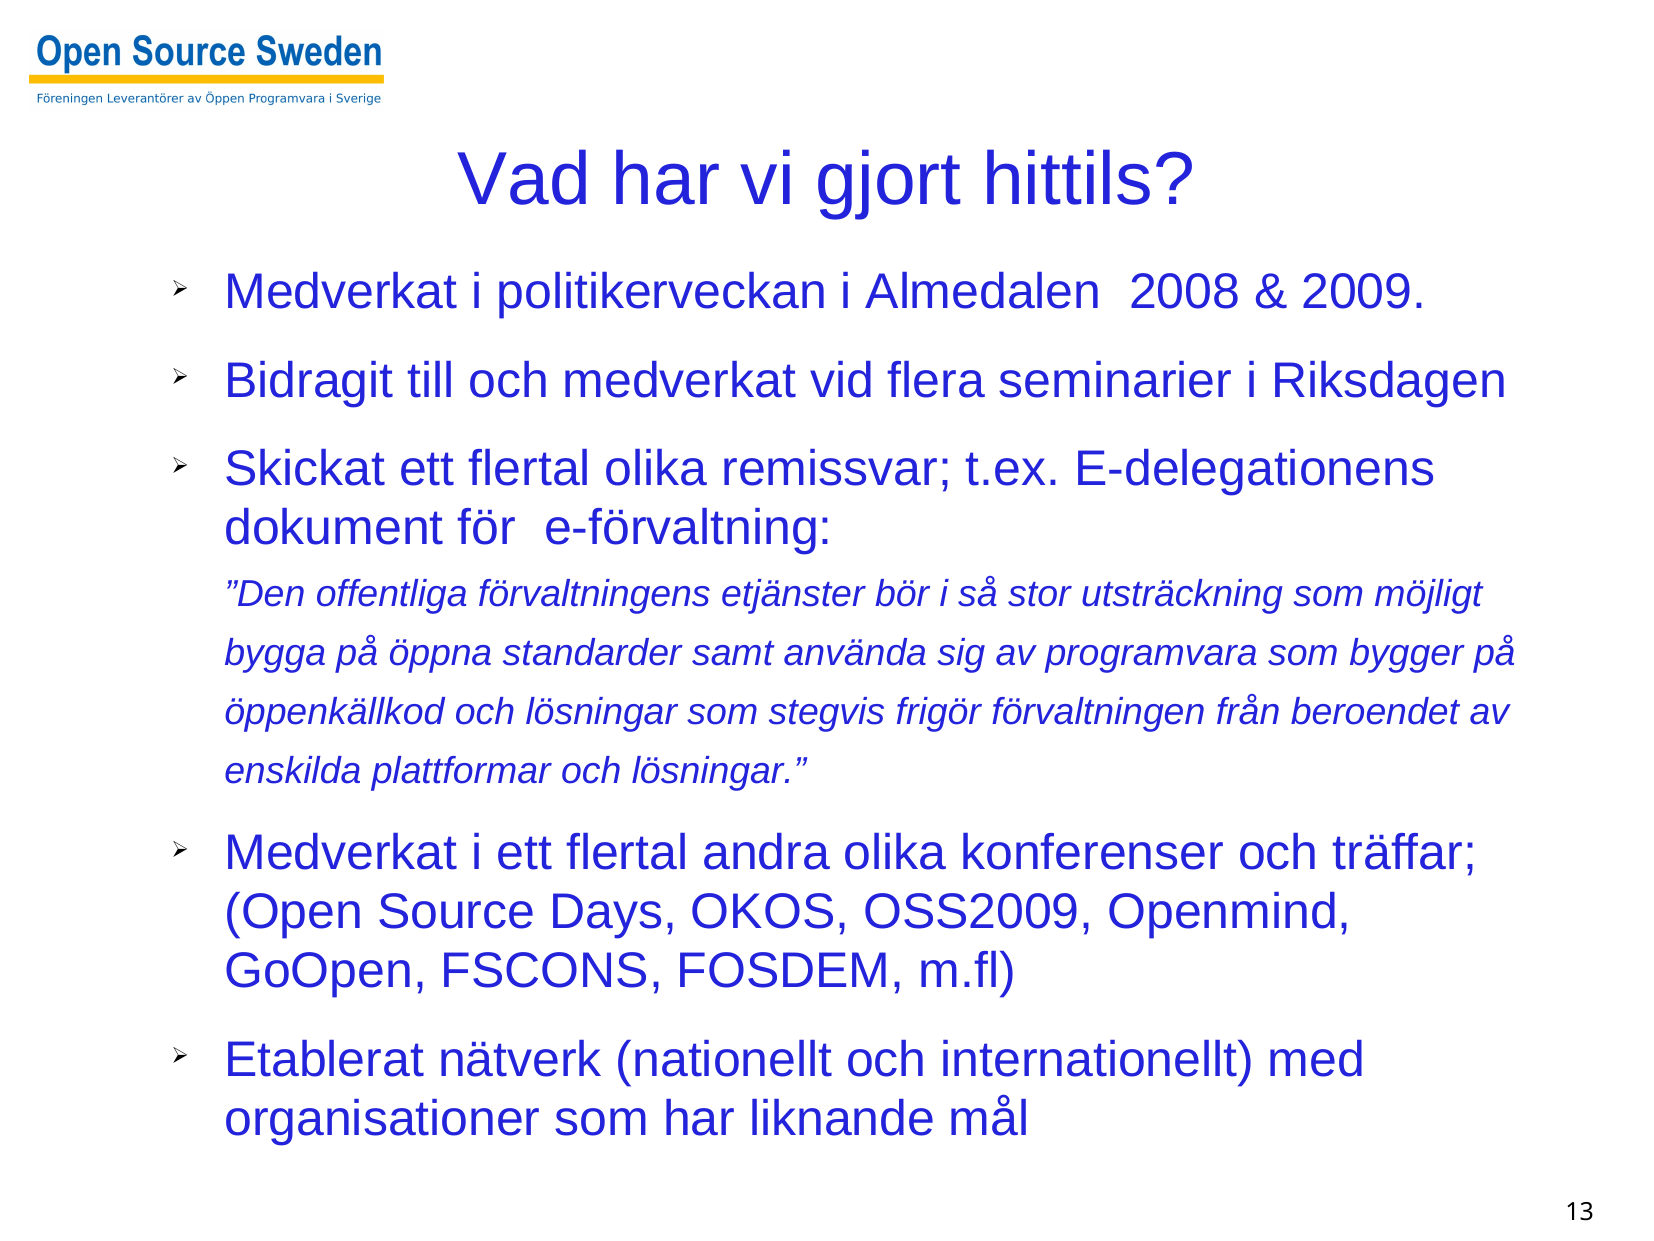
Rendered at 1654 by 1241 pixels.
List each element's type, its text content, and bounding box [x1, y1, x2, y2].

list Medverkat i politikerveckan i Almedalen 2008 & 2009. Bidragit till och medverkat vid flera seminarier i Riksdagen Skickat ett flertal olika remissvar; t.ex. E-delegationens dokument för e-förvaltning: ”Den offentliga förvaltningens etjänster bör i så stor utsträckning som möjligt bygga på öppna standarder samt använda sig av programvara som bygger på öppenkällkod och lösningar som stegvis frigör förvaltningen från beroendet av enskilda plattformar och lösningar.” Medverkat i ett flertal andra olika konferenser och träffar; (Open Source Days, OKOS, OSS2009, Openmind, GoOpen, FSCONS, FOSDEM, m.fl) Etablerat nätverk (nationellt och internationellt) med organisationer som har liknande mål [153, 259, 1565, 1146]
picture [29, 29, 384, 112]
title Vad har vi gjort hittils? [82, 114, 1571, 243]
